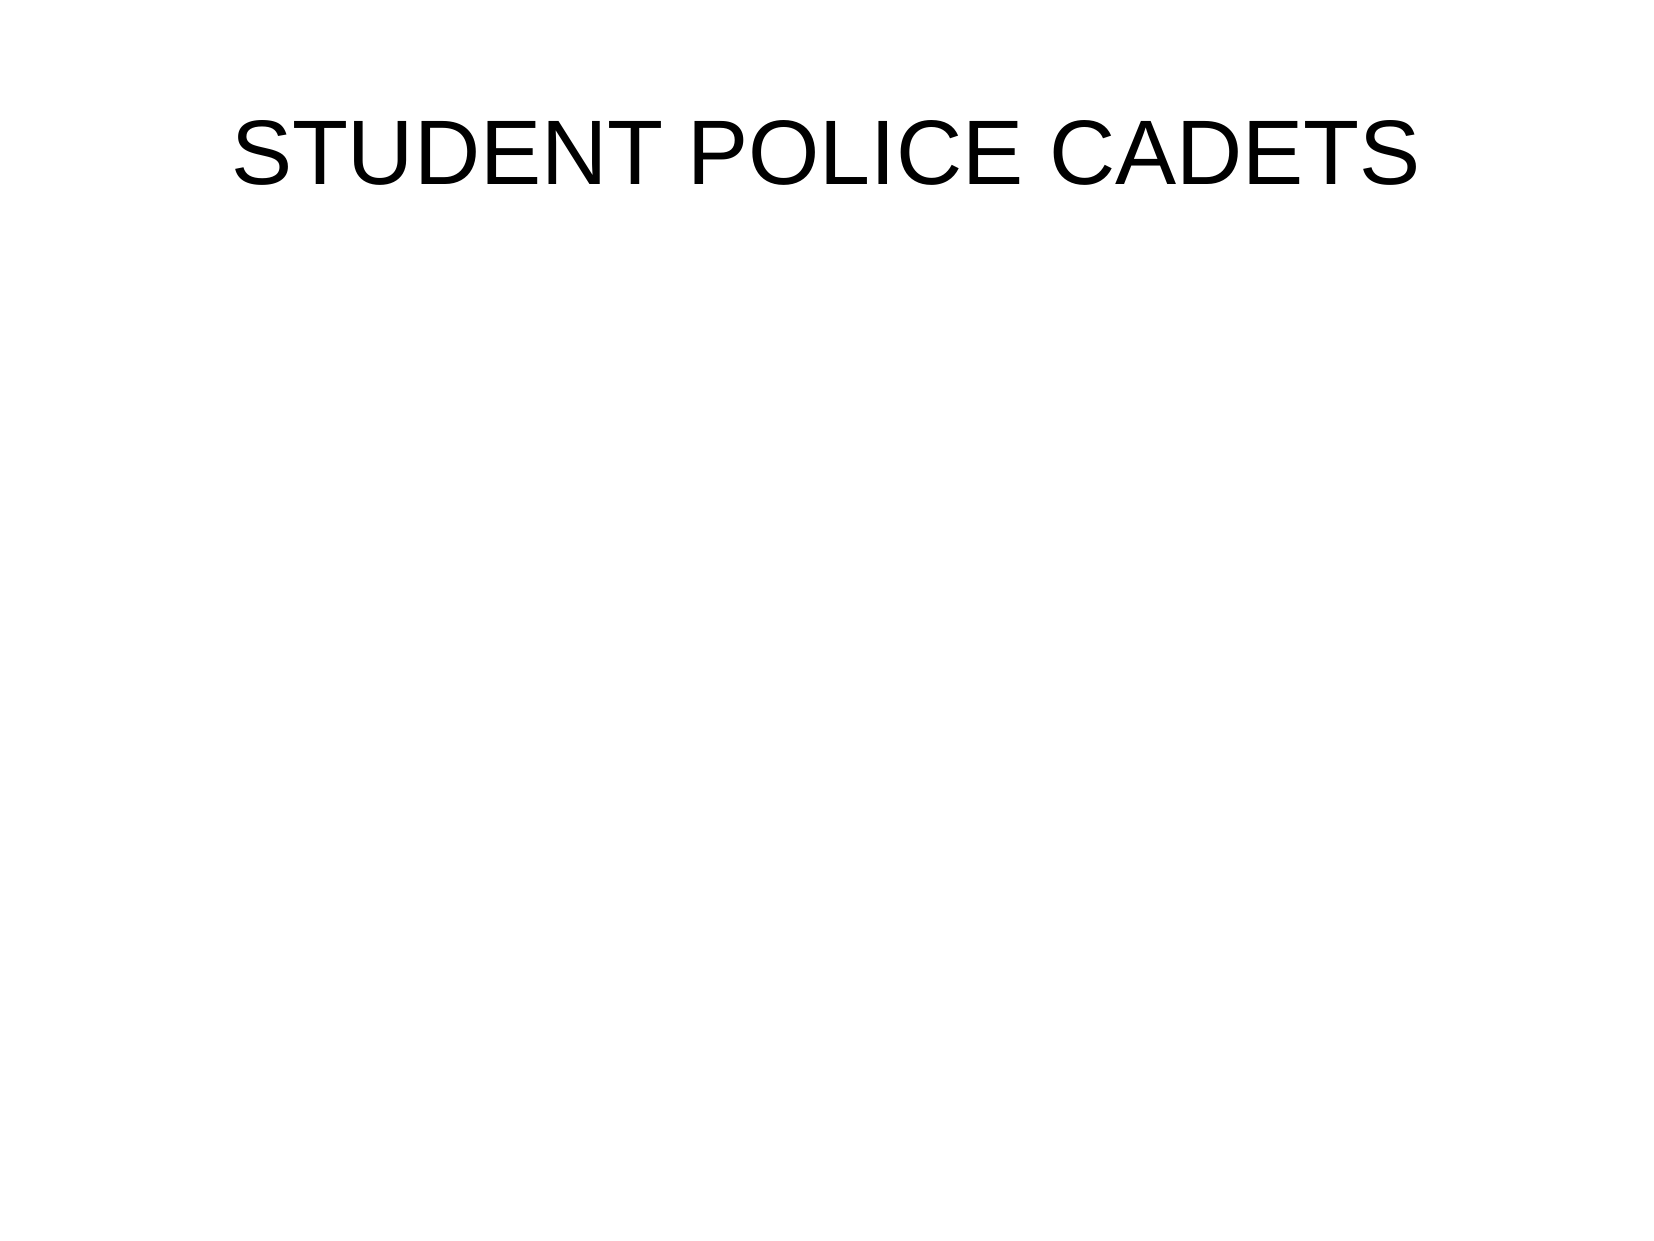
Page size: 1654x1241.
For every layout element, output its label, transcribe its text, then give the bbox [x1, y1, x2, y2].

title STUDENT POLICE CADETS [82, 49, 1571, 257]
